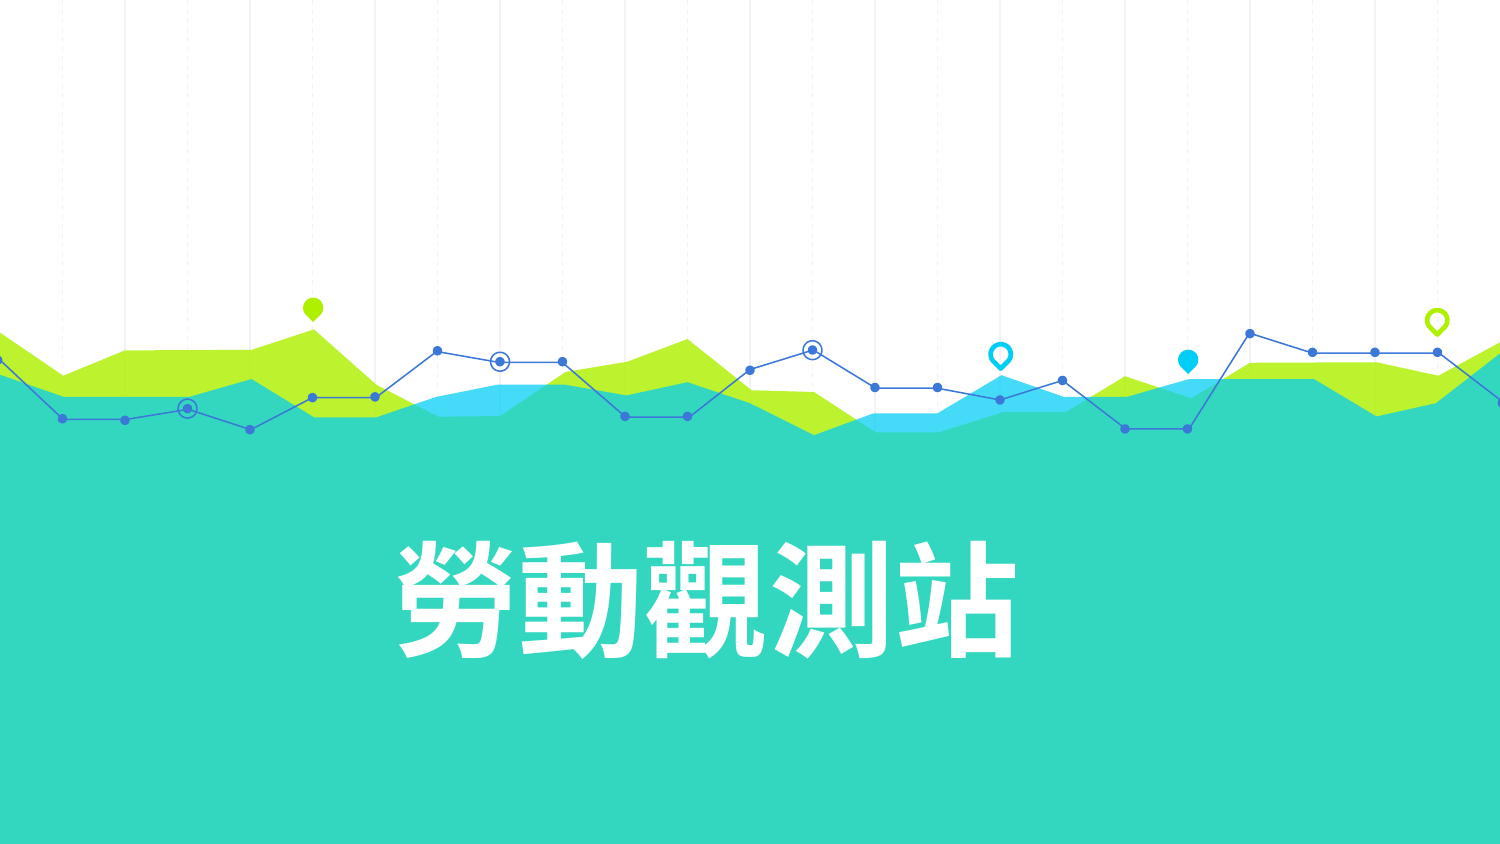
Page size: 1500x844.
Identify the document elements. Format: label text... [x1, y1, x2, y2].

title 勞動觀測站 [378, 497, 1235, 688]
